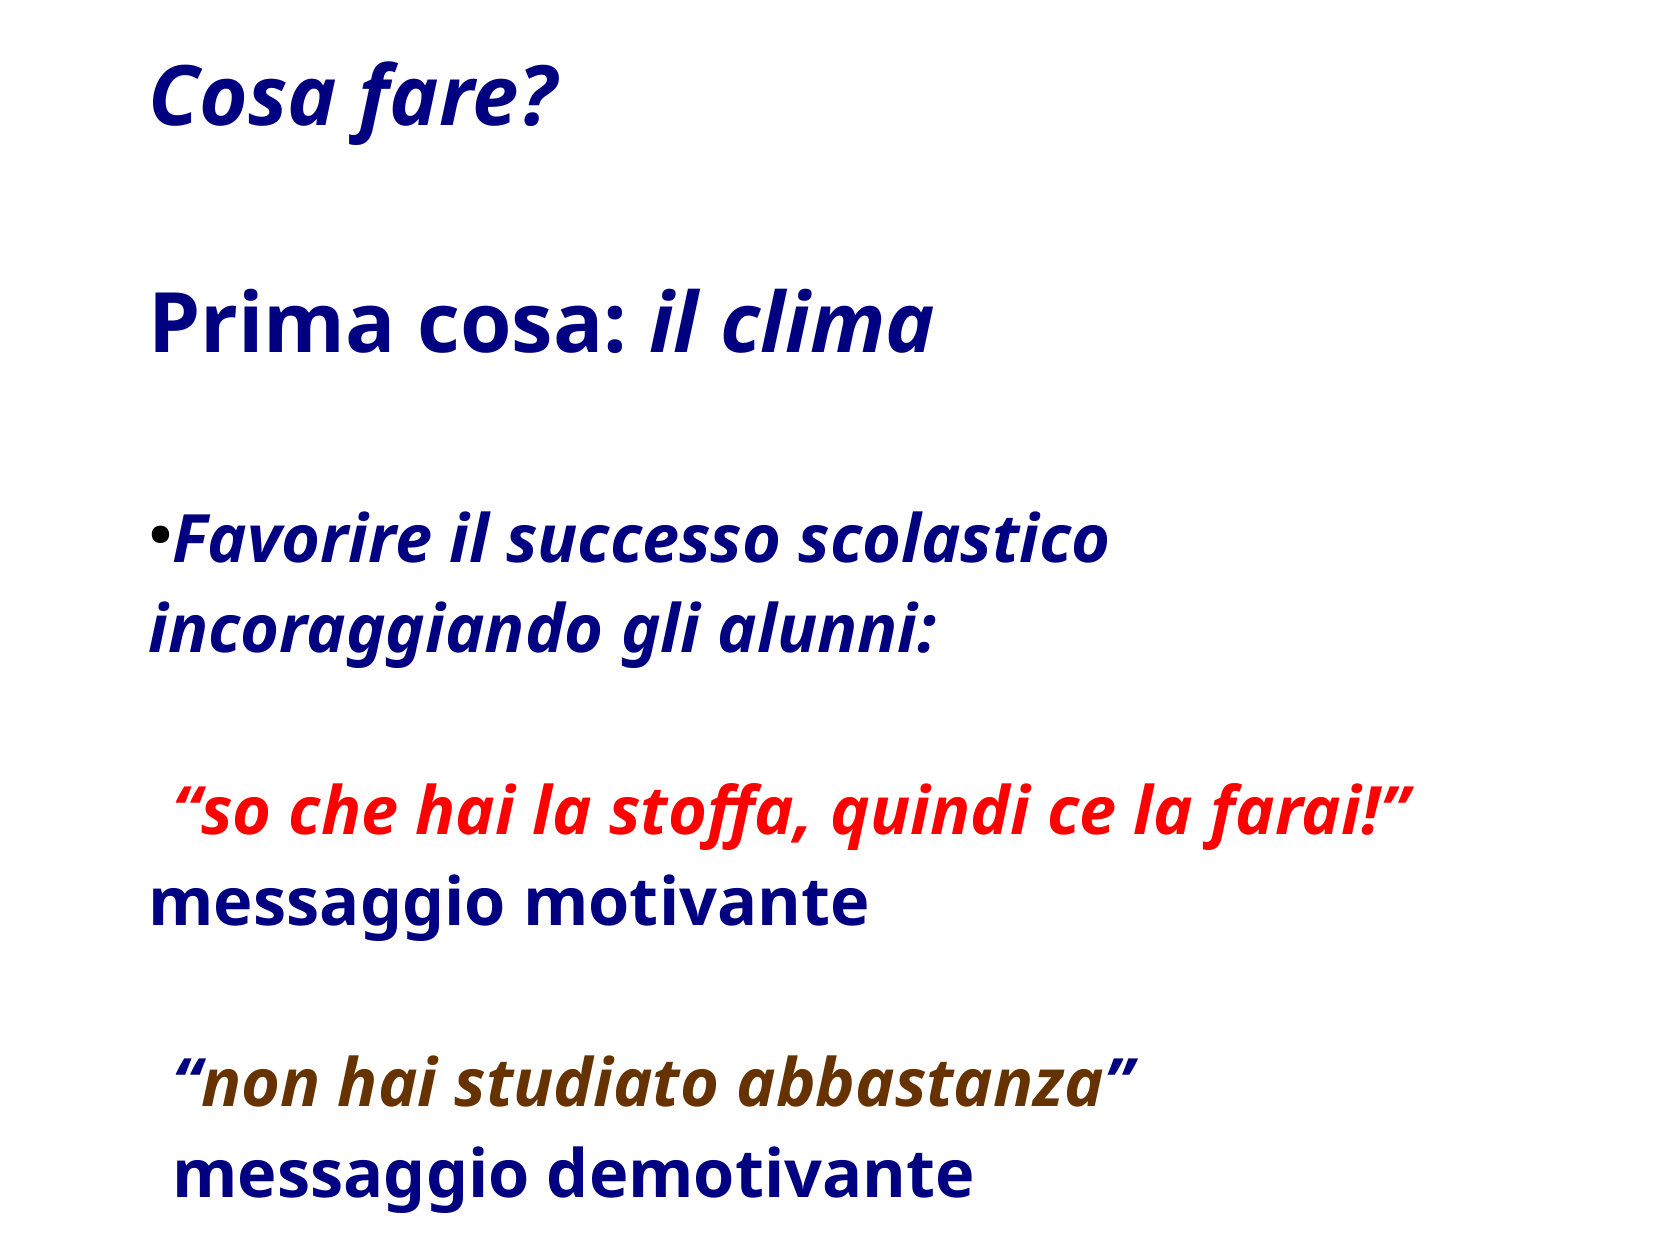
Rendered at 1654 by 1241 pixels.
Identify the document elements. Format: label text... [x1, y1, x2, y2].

text_box Cosa fare? Prima cosa: il clima Favorire il successo scolastico incoraggiando gli alunni: “so che hai la stoffa, quindi ce la farai!” messaggio motivante “non hai studiato abbastanza” messaggio demotivante [133, 29, 1565, 1153]
